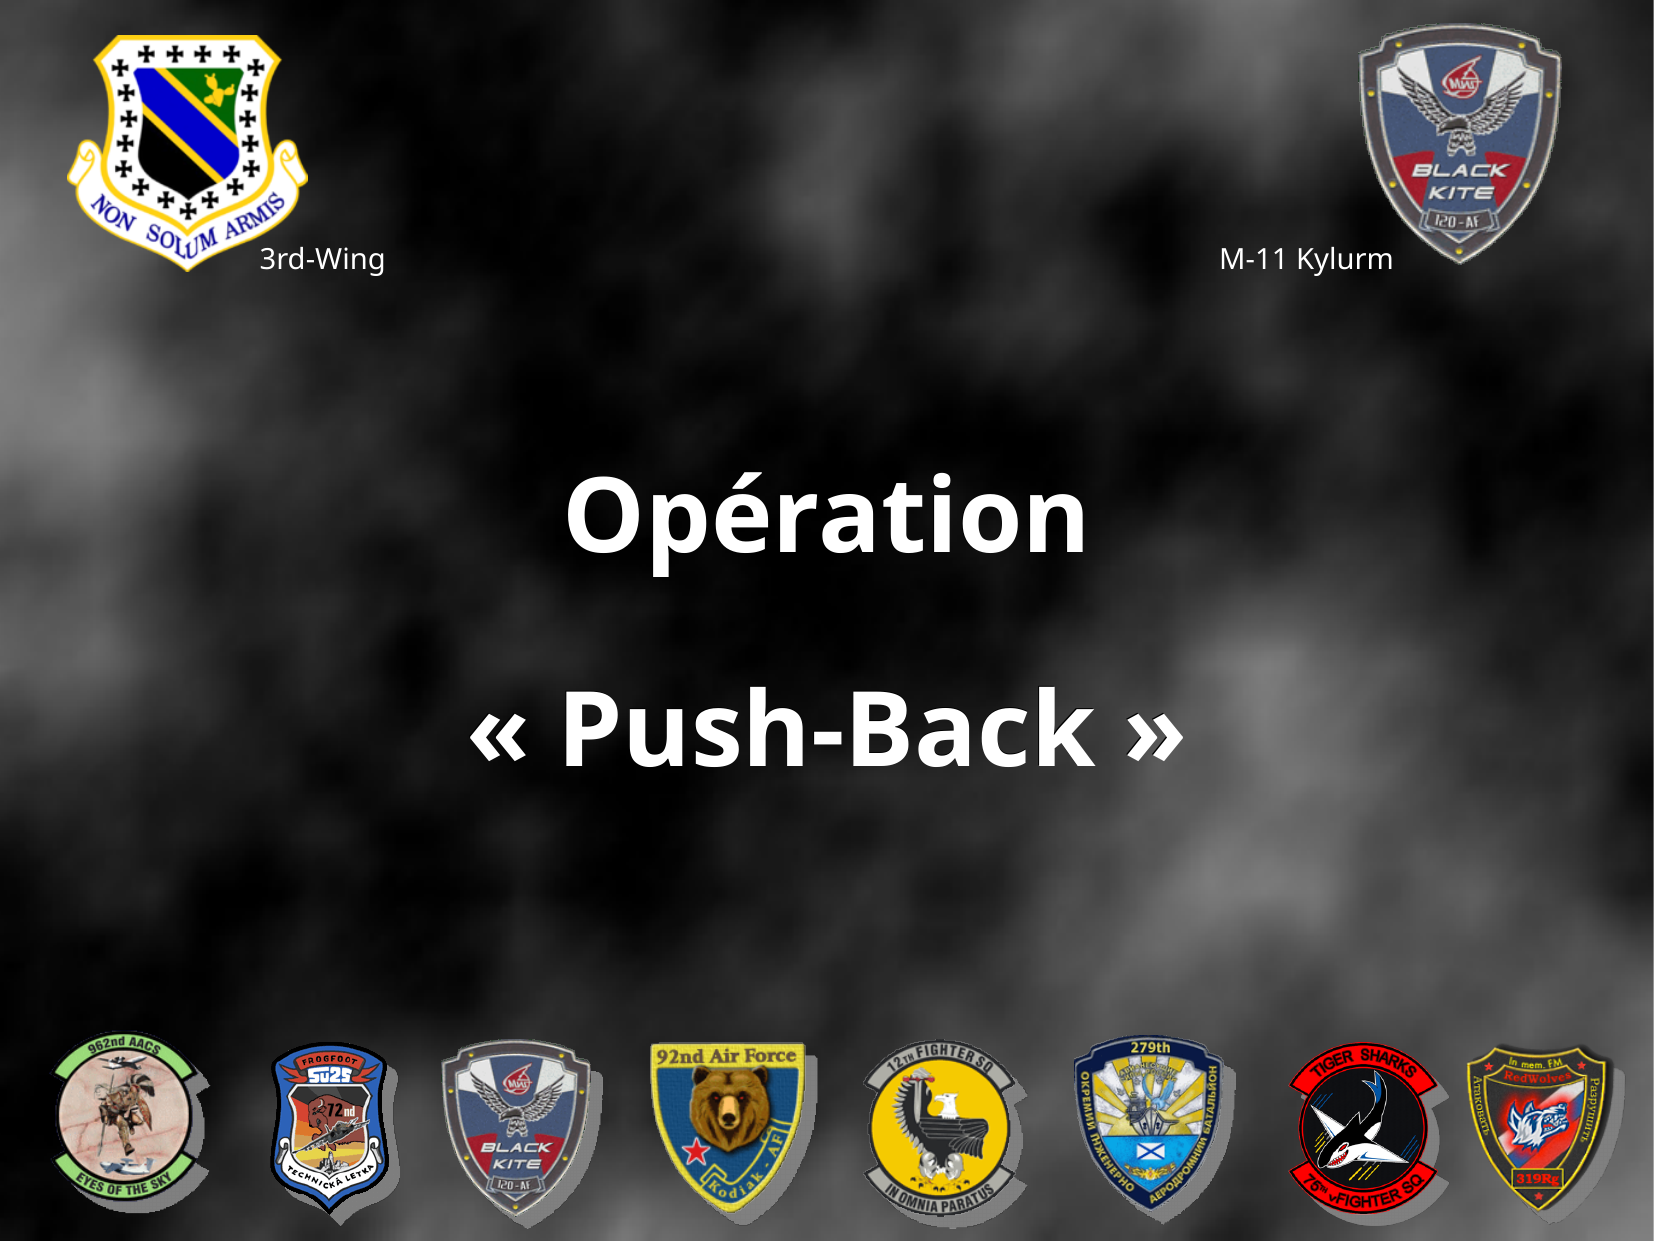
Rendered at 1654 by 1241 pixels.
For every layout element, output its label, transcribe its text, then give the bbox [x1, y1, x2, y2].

picture [1358, 23, 1562, 265]
picture [0, 0, 1654, 1241]
title 3rd-Wing M-11 Kylurm [82, 0, 1571, 282]
text_box Opération « Push-Back » [408, 401, 1246, 766]
